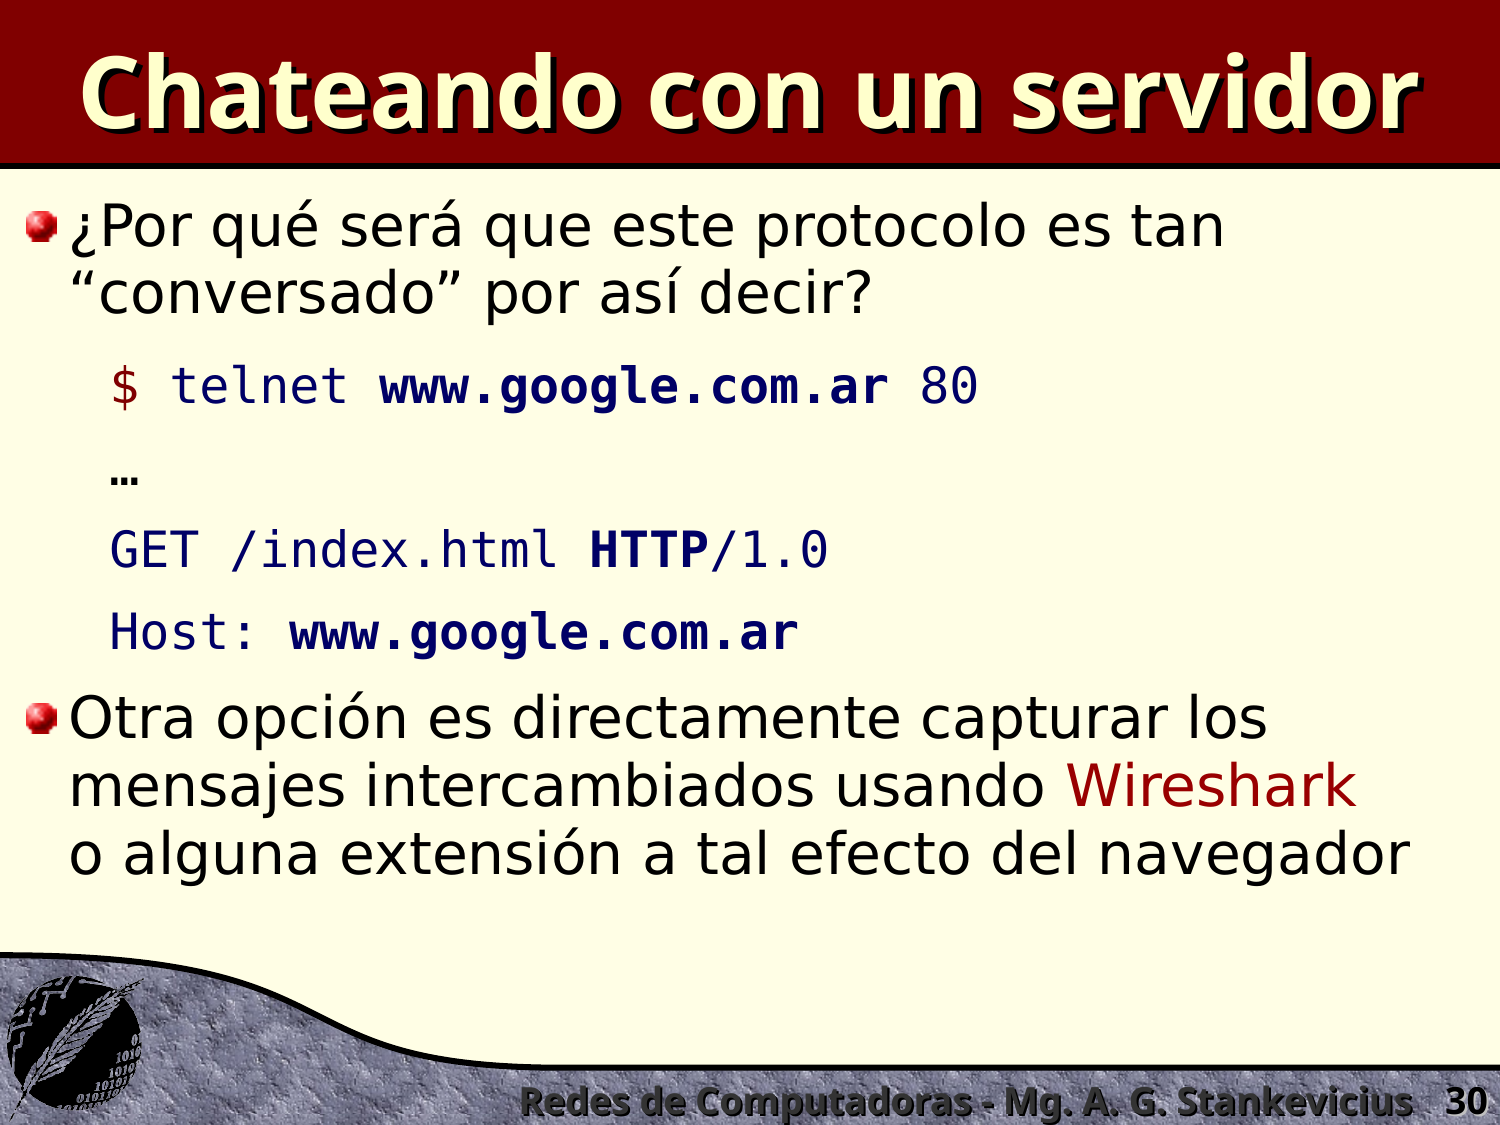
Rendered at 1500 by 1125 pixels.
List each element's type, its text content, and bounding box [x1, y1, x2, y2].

picture [0, 959, 1500, 1125]
title Chateando con un servidor [15, 5, 1485, 160]
list ¿Por qué será que este protocolo es tan “conversado” por así decir? $ telnet www.google.com.ar 80 … GET /index.html HTTP/1.0 Host: www.google.com.ar Otra opción es directamente capturar los mensajes intercambiados usando Wireshark o alguna extensión a tal efecto del navegador [11, 192, 1486, 889]
picture [1047, 1100, 1054, 1110]
picture [790, 1100, 795, 1110]
